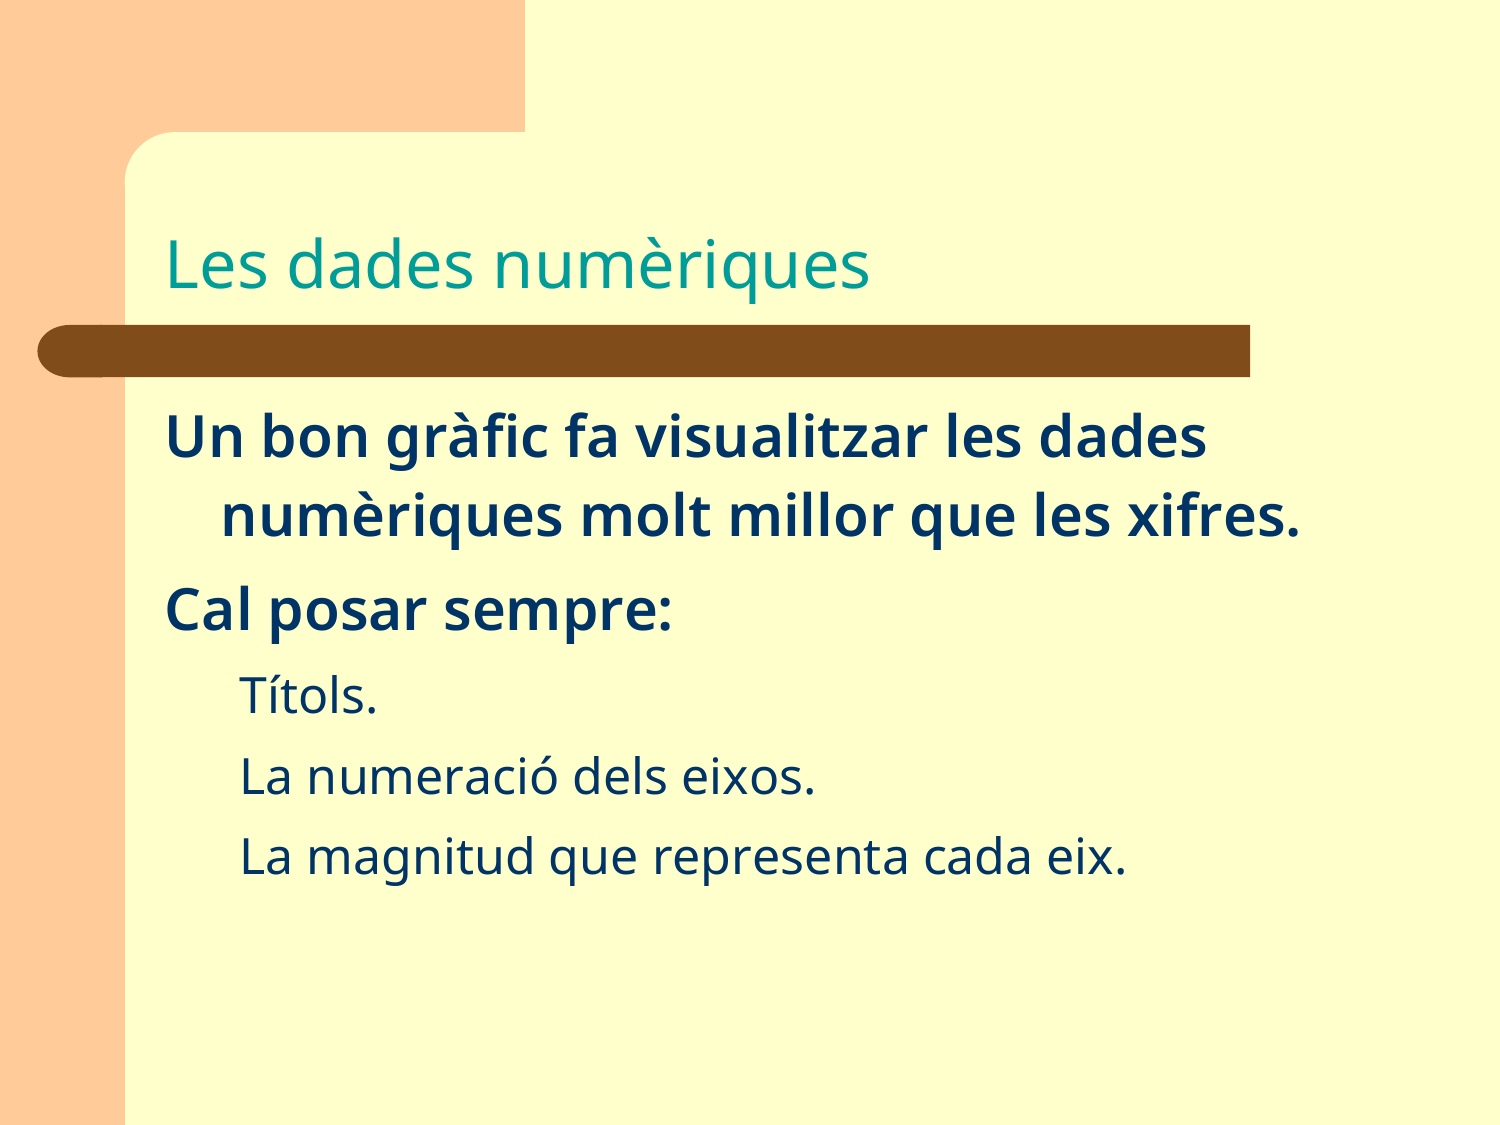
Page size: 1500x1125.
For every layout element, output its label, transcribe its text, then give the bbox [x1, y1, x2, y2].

list Un bon gràfic fa visualitzar les dades numèriques molt millor que les xifres. Cal posar sempre: Títols. La numeració dels eixos. La magnitud que representa cada eix. [149, 387, 1463, 1000]
title Les dades numèriques [149, 124, 1463, 313]
